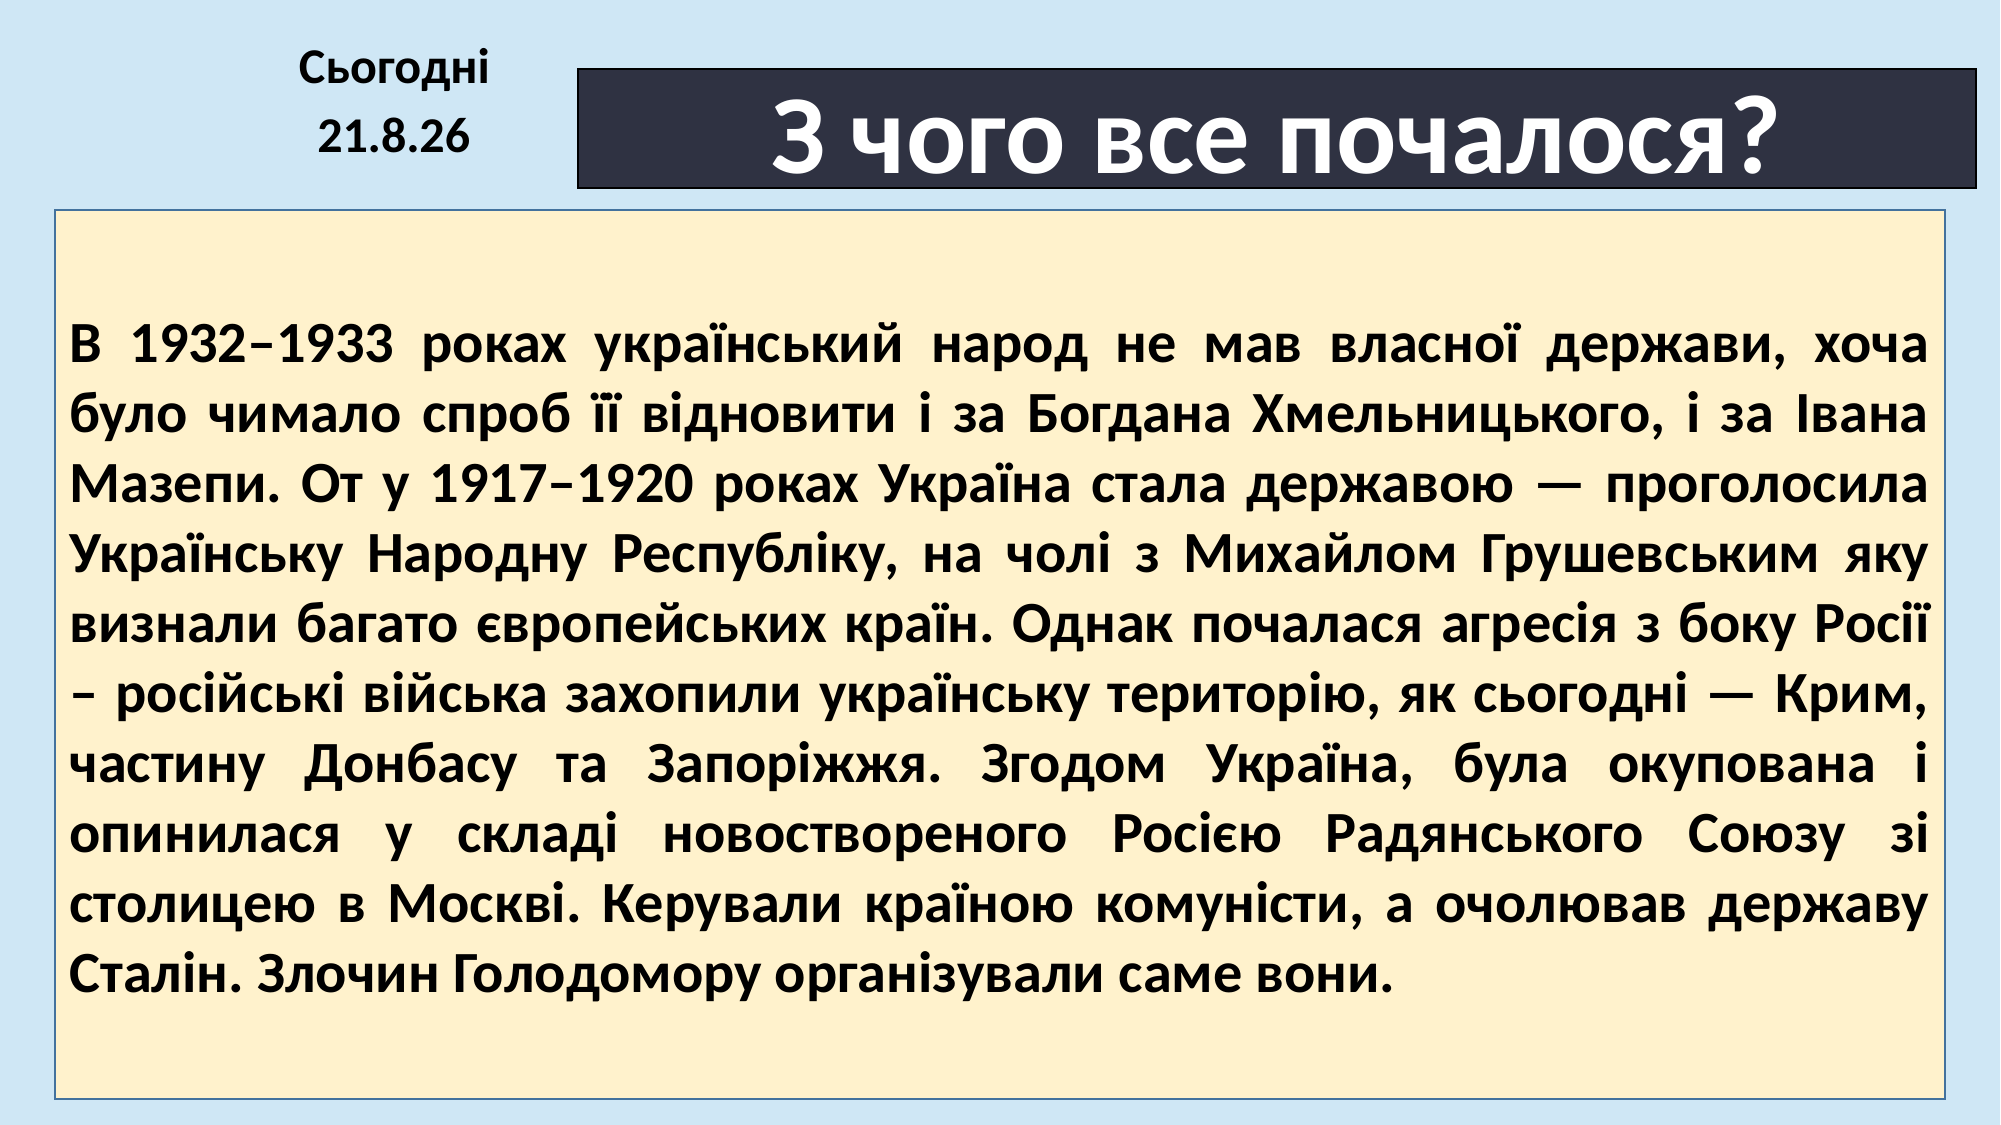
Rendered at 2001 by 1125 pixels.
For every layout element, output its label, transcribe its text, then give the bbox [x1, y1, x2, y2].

text_box Сьогодні [284, 26, 535, 101]
text_box В 1932–1933 роках український народ не мав власної держави, хоча було чимало спроб її відновити і за Богдана Хмельницького, і за Івана Мазепи. От у 1917–1920 роках Україна стала державою — проголосила Українську Народну Республіку, на чолі з Михайлом Грушевським яку визнали багато європейських країн. Однак почалася агресія з боку Росії – російські війська захопили українську територію, як сьогодні — Крим, частину Донбасу та Запоріжжя. Згодом Україна, була окупована і опинилася у складі новоствореного Росією Радянського Союзу зі столицею в Москві. Керували країною комуністи, а очолював державу Сталін. Злочин Голодомору організували саме вони. [54, 209, 1945, 1099]
text_box З чого все почалося? [578, 68, 1977, 189]
text_box 20.1.24 [263, 101, 524, 164]
